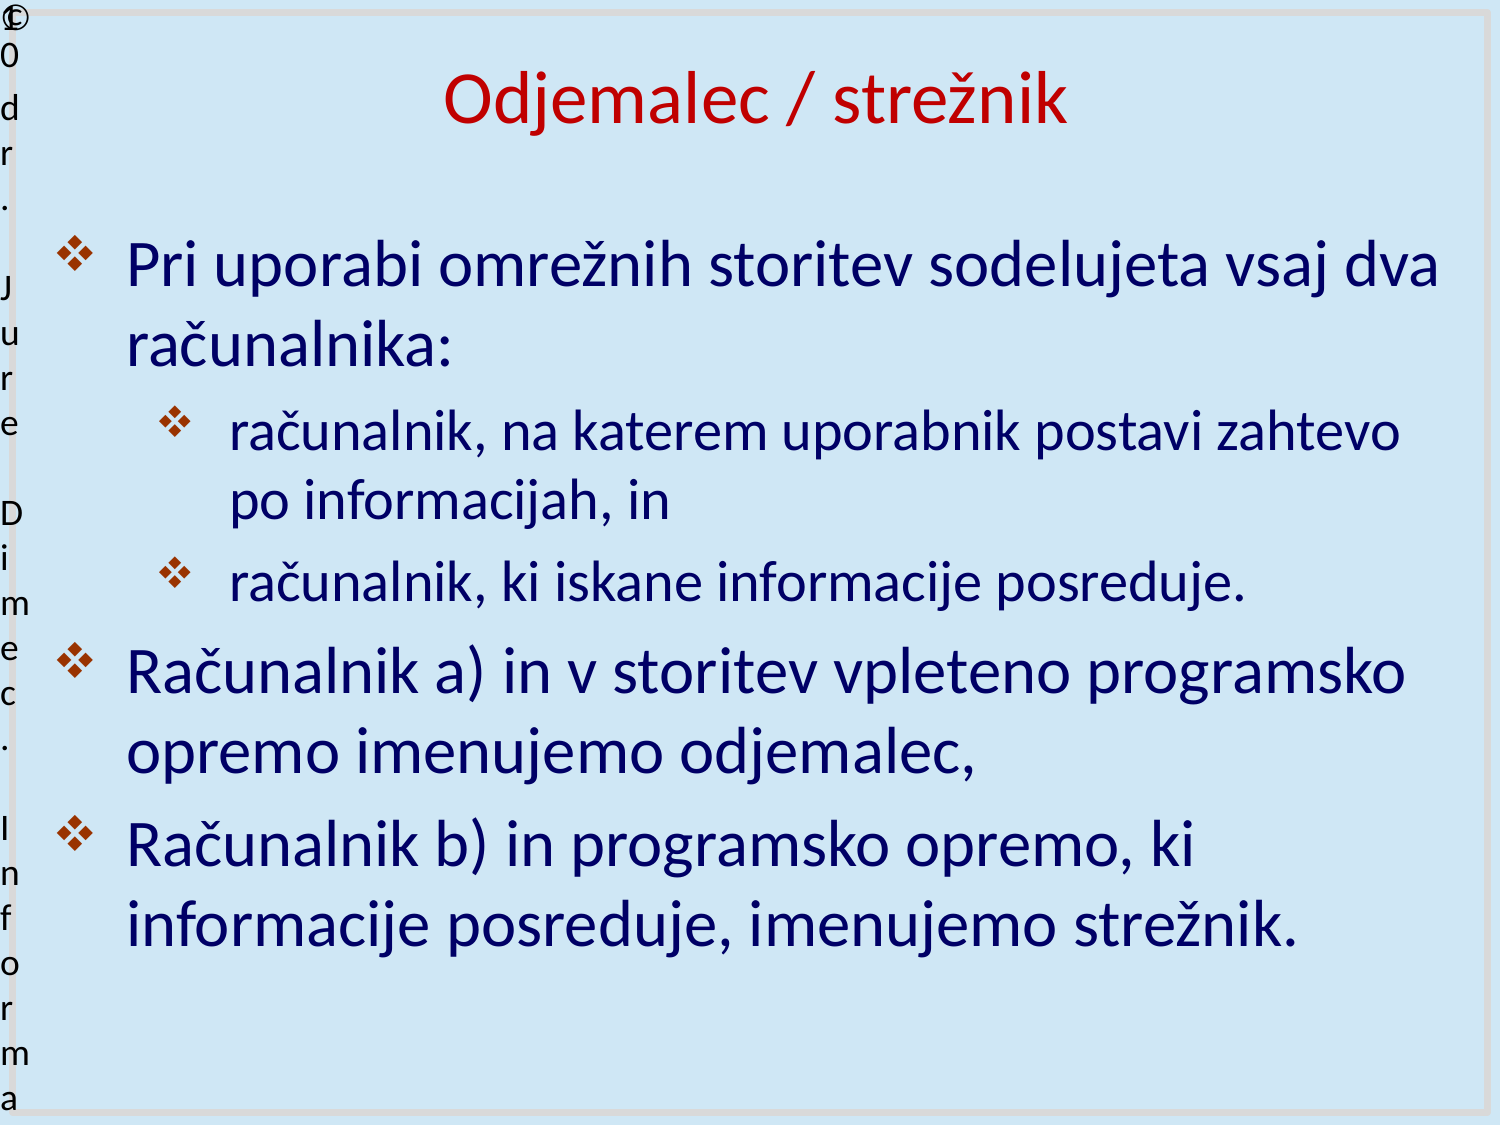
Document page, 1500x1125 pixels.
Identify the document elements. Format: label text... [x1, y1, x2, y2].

title Odjemalec / strežnik [37, 37, 1475, 150]
list Pri uporabi omrežnih storitev sodelujeta vsaj dva računalnika: računalnik, na katerem uporabnik postavi zahtevo po informacijah, in računalnik, ki iskane informacije posreduje. Računalnik a) in v storitev vpleteno programsko opremo imenujemo odjemalec, Računalnik b) in programsko opremo, ki informacije posreduje, imenujemo strežnik. [37, 212, 1475, 1050]
